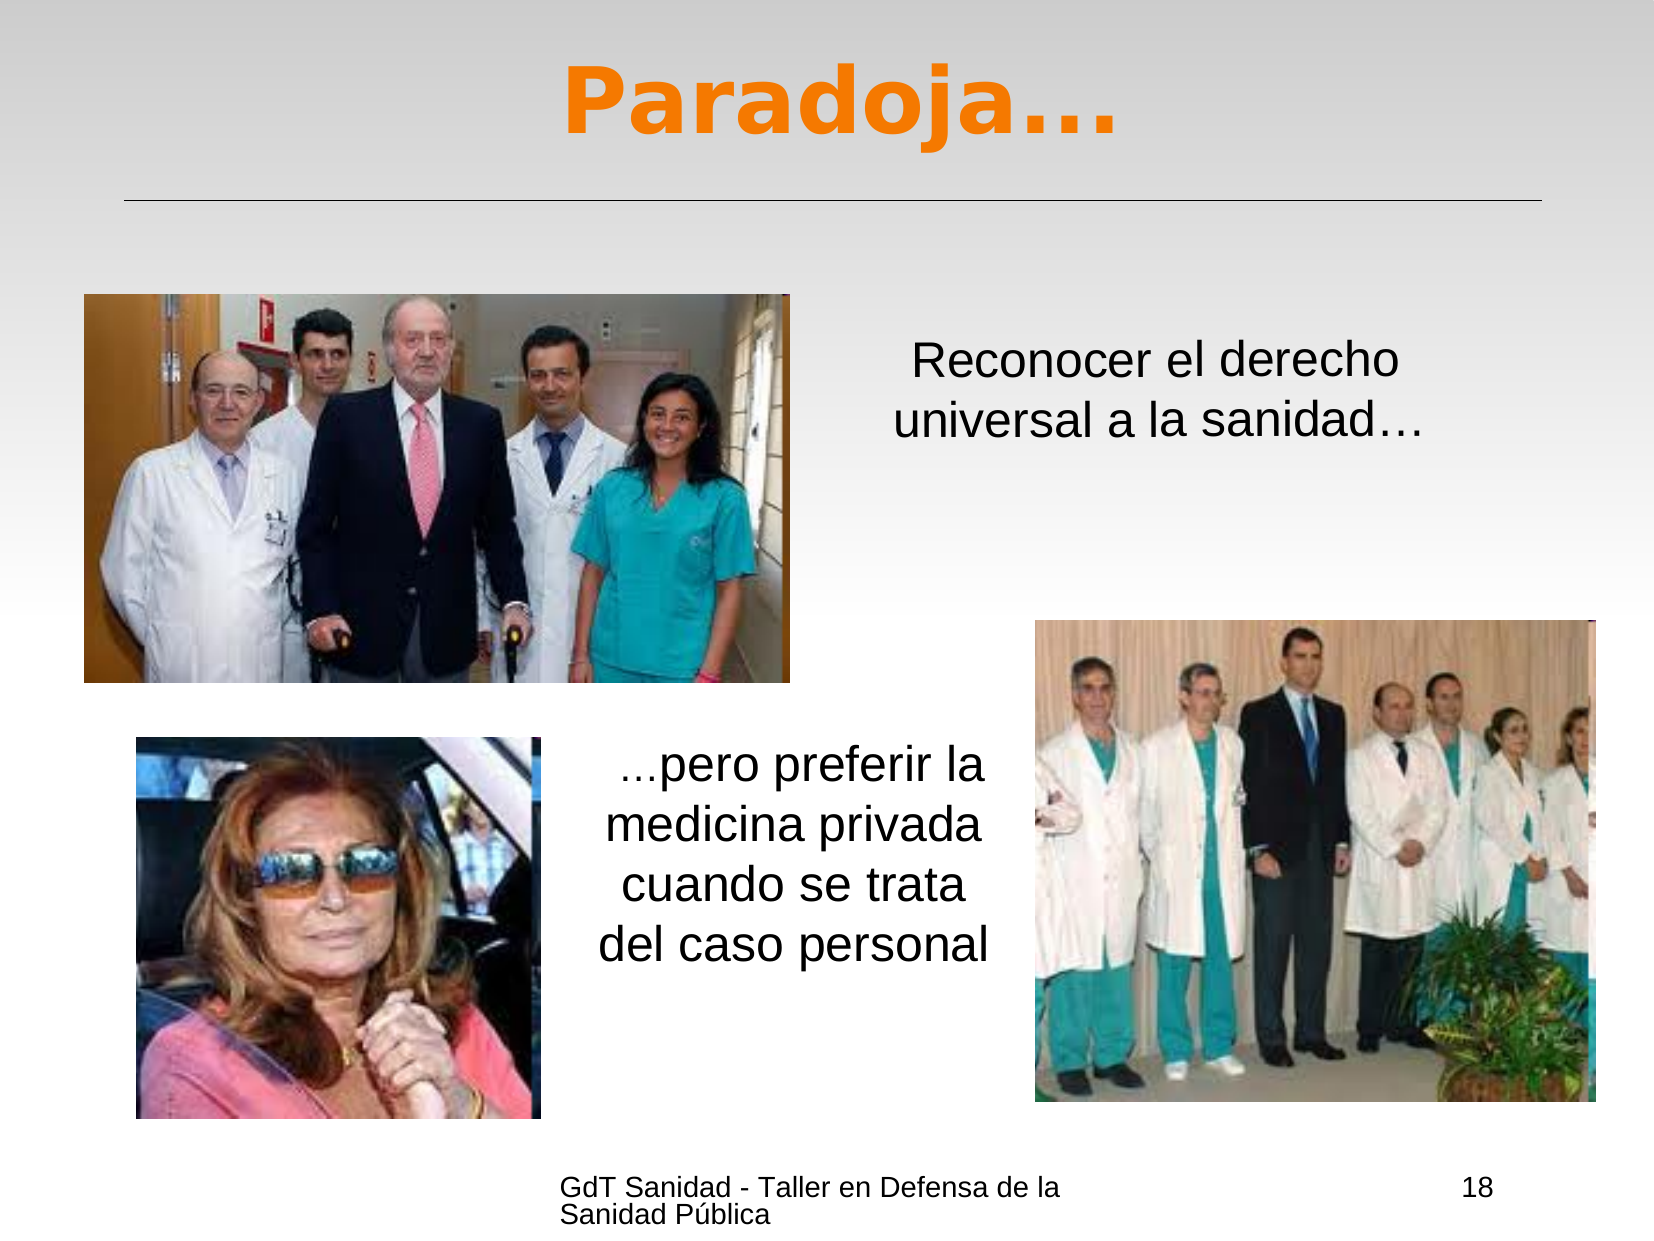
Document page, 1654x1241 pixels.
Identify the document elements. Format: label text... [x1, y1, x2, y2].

list [84, 294, 790, 683]
picture [136, 737, 541, 1119]
text_box Reconocer el derecho universal a la sanidad… [878, 317, 1459, 456]
picture [1035, 620, 1596, 1102]
title Paradoja... [59, 25, 1625, 178]
text_box …pero preferir la medicina privada cuando se trata del caso personal [579, 724, 1009, 1040]
